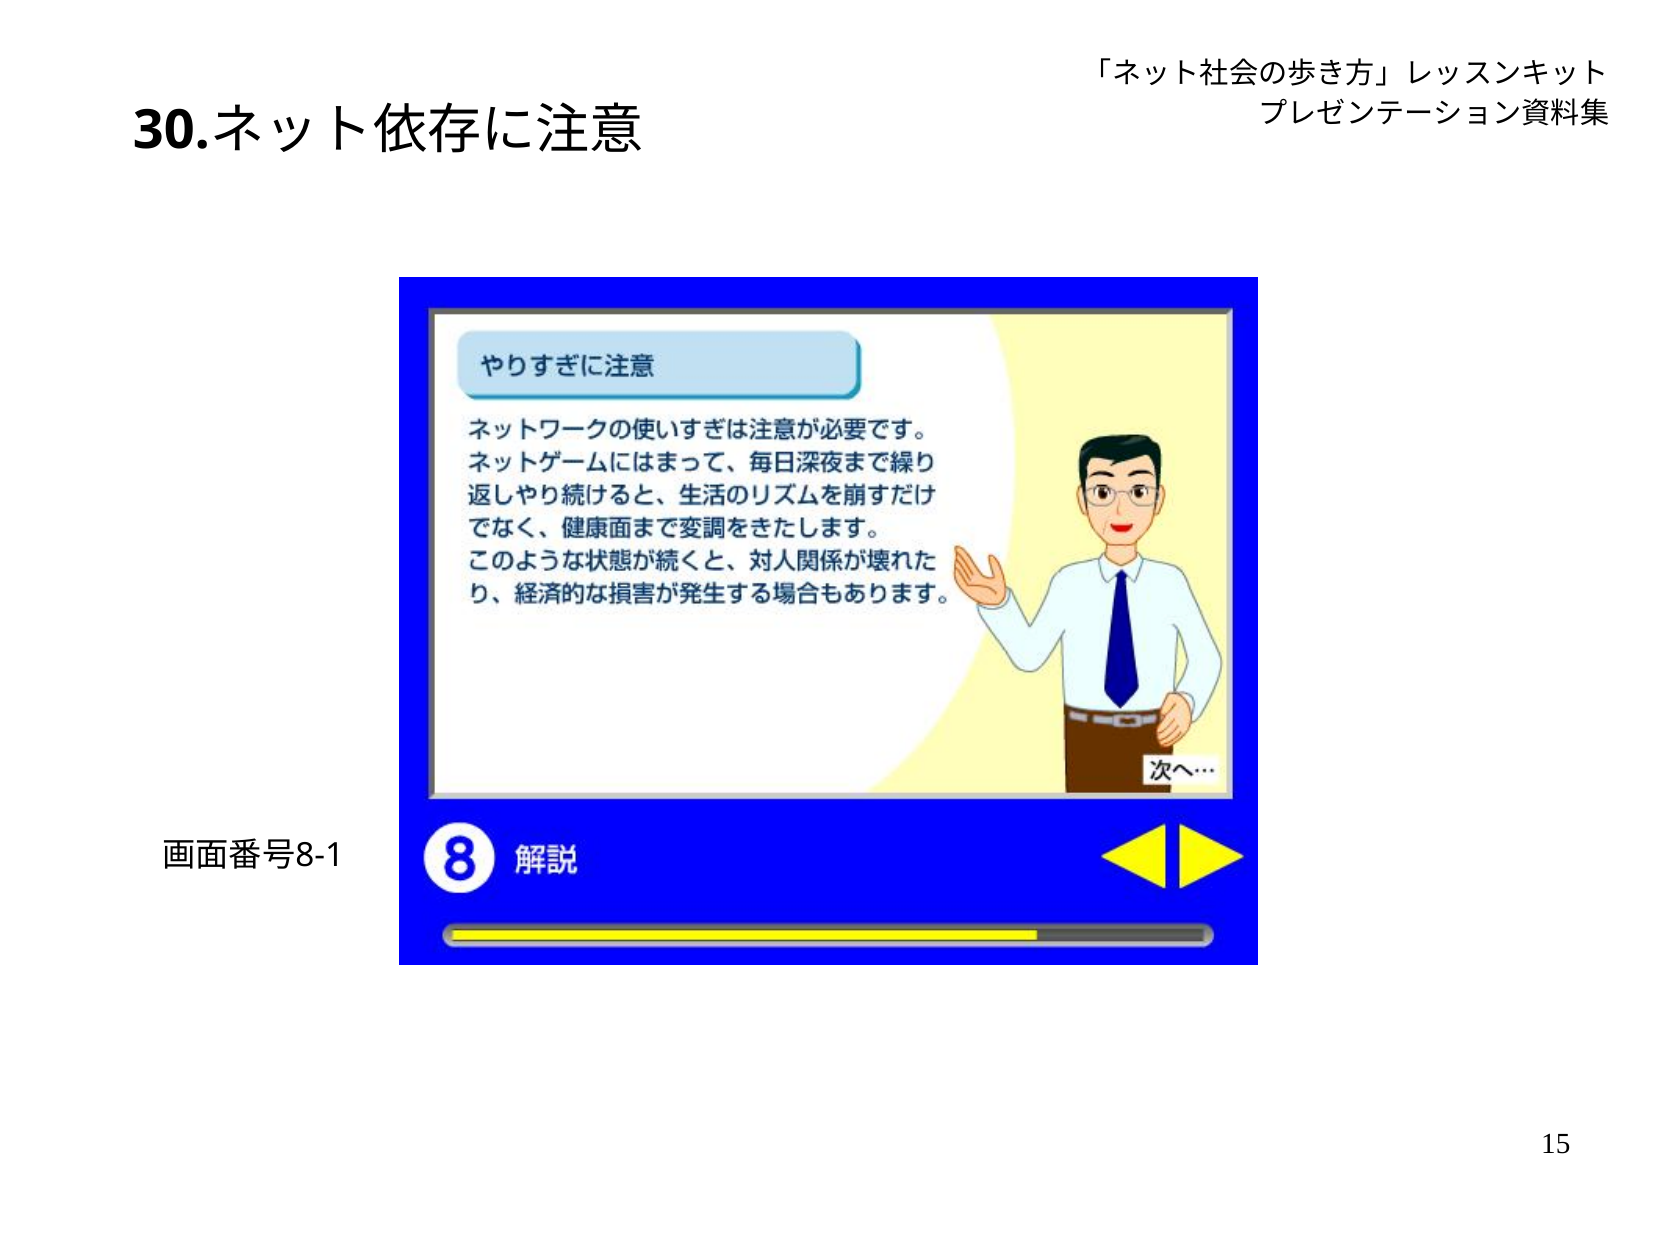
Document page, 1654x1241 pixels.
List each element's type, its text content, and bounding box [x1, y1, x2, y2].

text_box 30.ネット依存に注意 [118, 88, 1093, 169]
text_box 「ネット社会の歩き方」レッスンキット プレゼンテーション資料集 [1062, 44, 1625, 139]
picture [399, 277, 1258, 965]
text_box 画面番号8-1 [147, 826, 384, 882]
